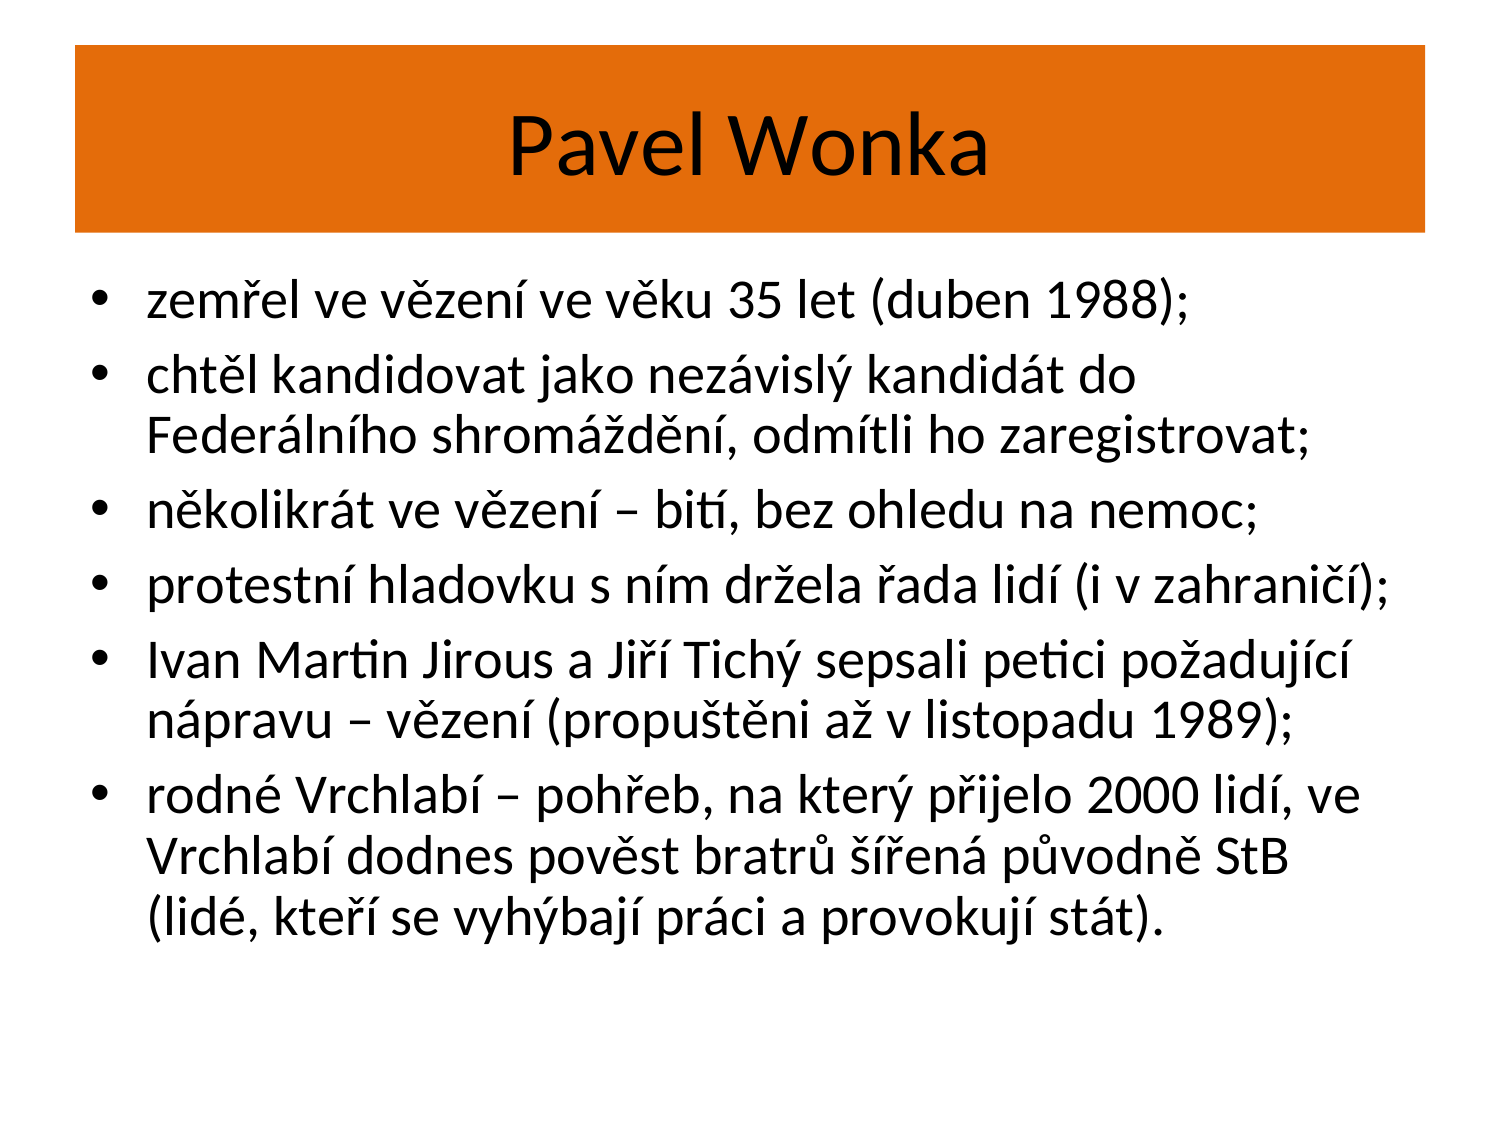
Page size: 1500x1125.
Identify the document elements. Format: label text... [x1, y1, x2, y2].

list zemřel ve vězení ve věku 35 let (duben 1988); chtěl kandidovat jako nezávislý kandidát do Federálního shromáždění, odmítli ho zaregistrovat; několikrát ve vězení – bití, bez ohledu na nemoc; protestní hladovku s ním držela řada lidí (i v zahraničí); Ivan Martin Jirous a Jiří Tichý sepsali petici požadující nápravu – vězení (propuštěni až v listopadu 1989); rodné Vrchlabí – pohřeb, na který přijelo 2000 lidí, ve Vrchlabí dodnes pověst bratrů šířená původně StB (lidé, kteří se vyhýbají práci a provokují stát). [75, 262, 1426, 1006]
title Pavel Wonka [75, 45, 1426, 233]
